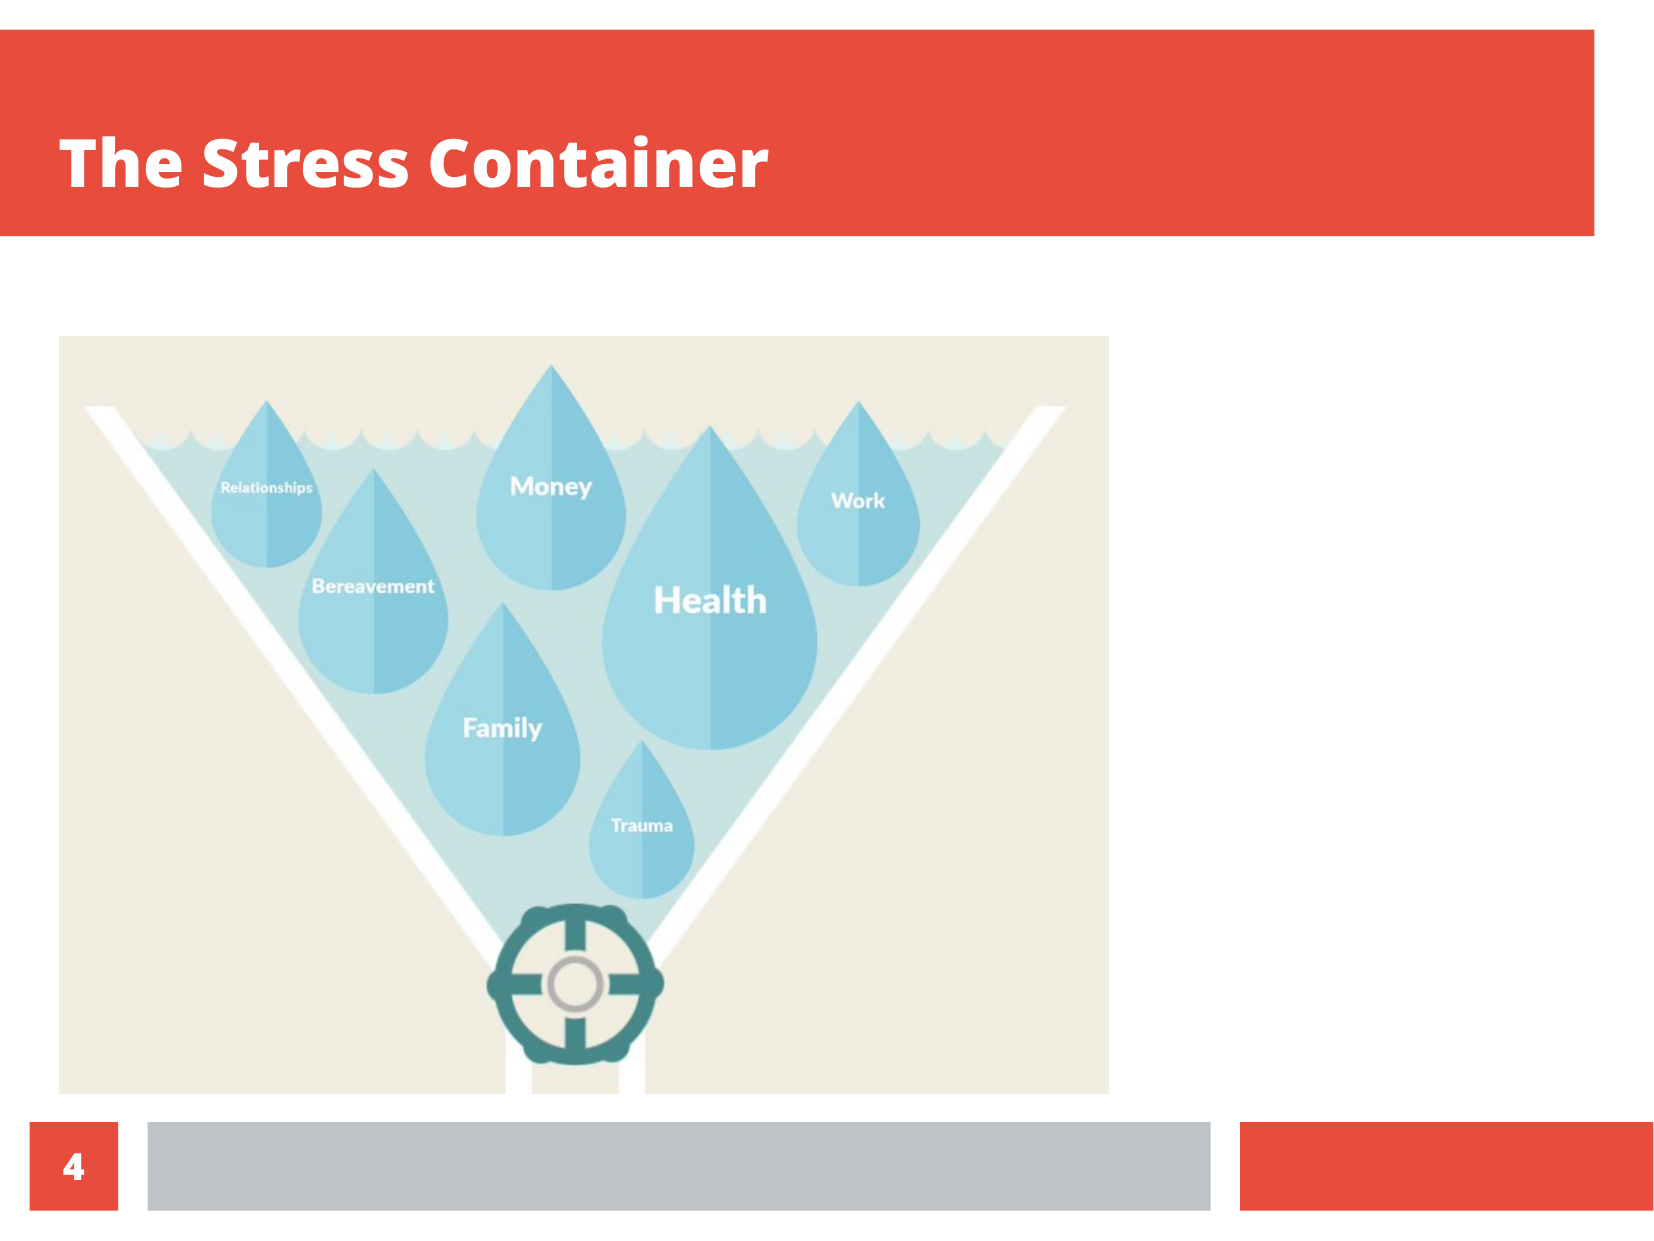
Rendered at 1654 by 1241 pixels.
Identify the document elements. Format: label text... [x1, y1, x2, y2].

title The Stress Container [59, 59, 1595, 207]
picture [59, 336, 1109, 1094]
